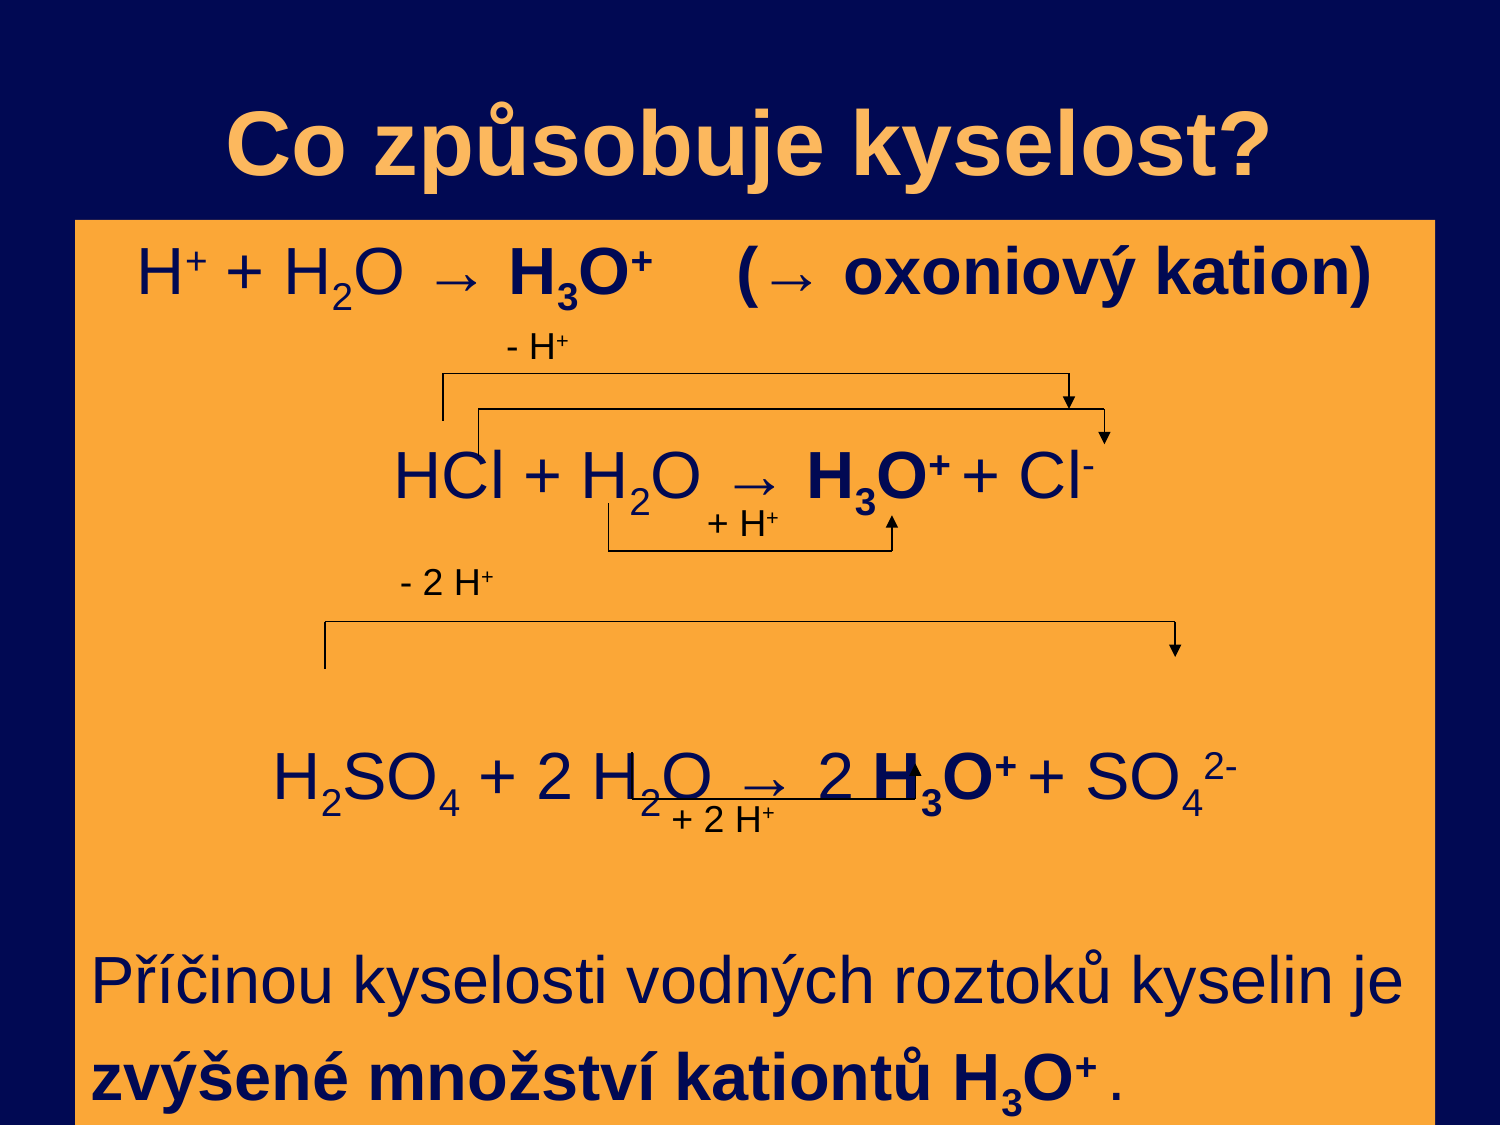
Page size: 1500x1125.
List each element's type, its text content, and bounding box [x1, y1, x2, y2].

text_box + 2 H+ [656, 786, 790, 848]
text_box + H+ [692, 491, 794, 550]
text_box - H+ [491, 314, 584, 375]
text_box - 2 H+ [385, 550, 509, 612]
title Co způsobuje kyselost? [75, 45, 1426, 219]
list H+ + H2O → H3O+ (→ oxoniový kation) HCl + H2O → H3O+ + Cl- H2SO4 + 2 H2O → 2 H3O+ + SO42- Příčinou kyselosti vodných roztoků kyselin je zvýšené množství kationtů H3O+ . [75, 219, 1436, 1125]
